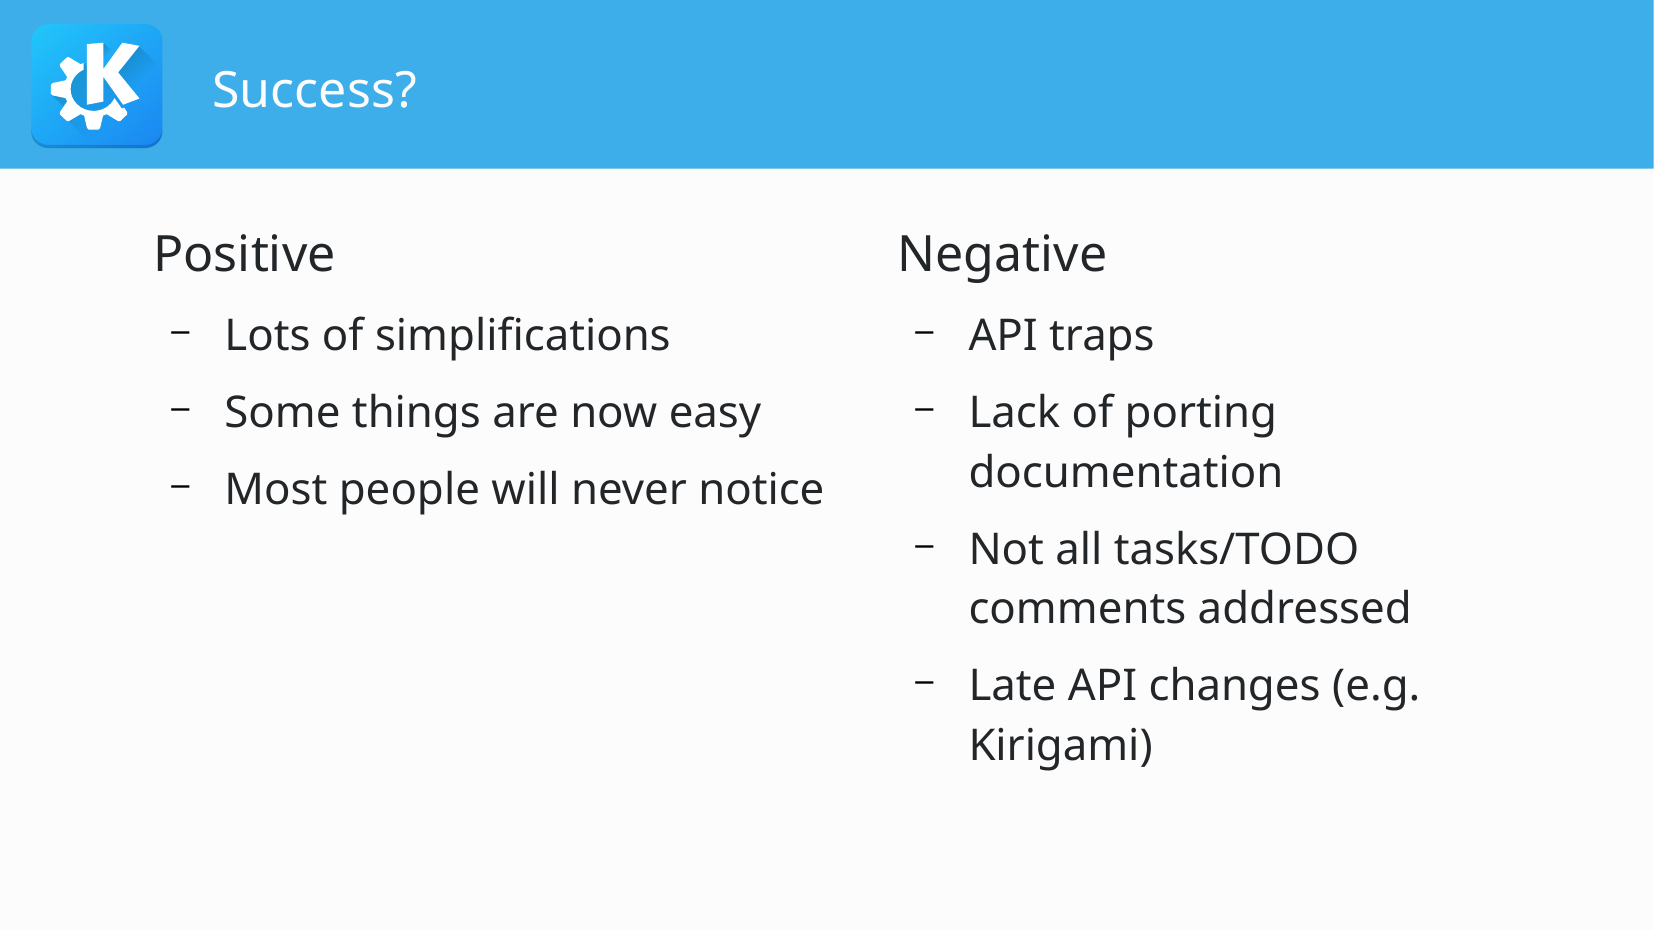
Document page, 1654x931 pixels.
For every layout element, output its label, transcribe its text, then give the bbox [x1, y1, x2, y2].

title Success? [212, 10, 1563, 166]
list Positive Lots of simplifications Some things are now easy Most people will never notice Negative API traps Lack of porting documentation Not all tasks/TODO comments addressed Late API changes (e.g. Kirigami) [82, 217, 1571, 758]
